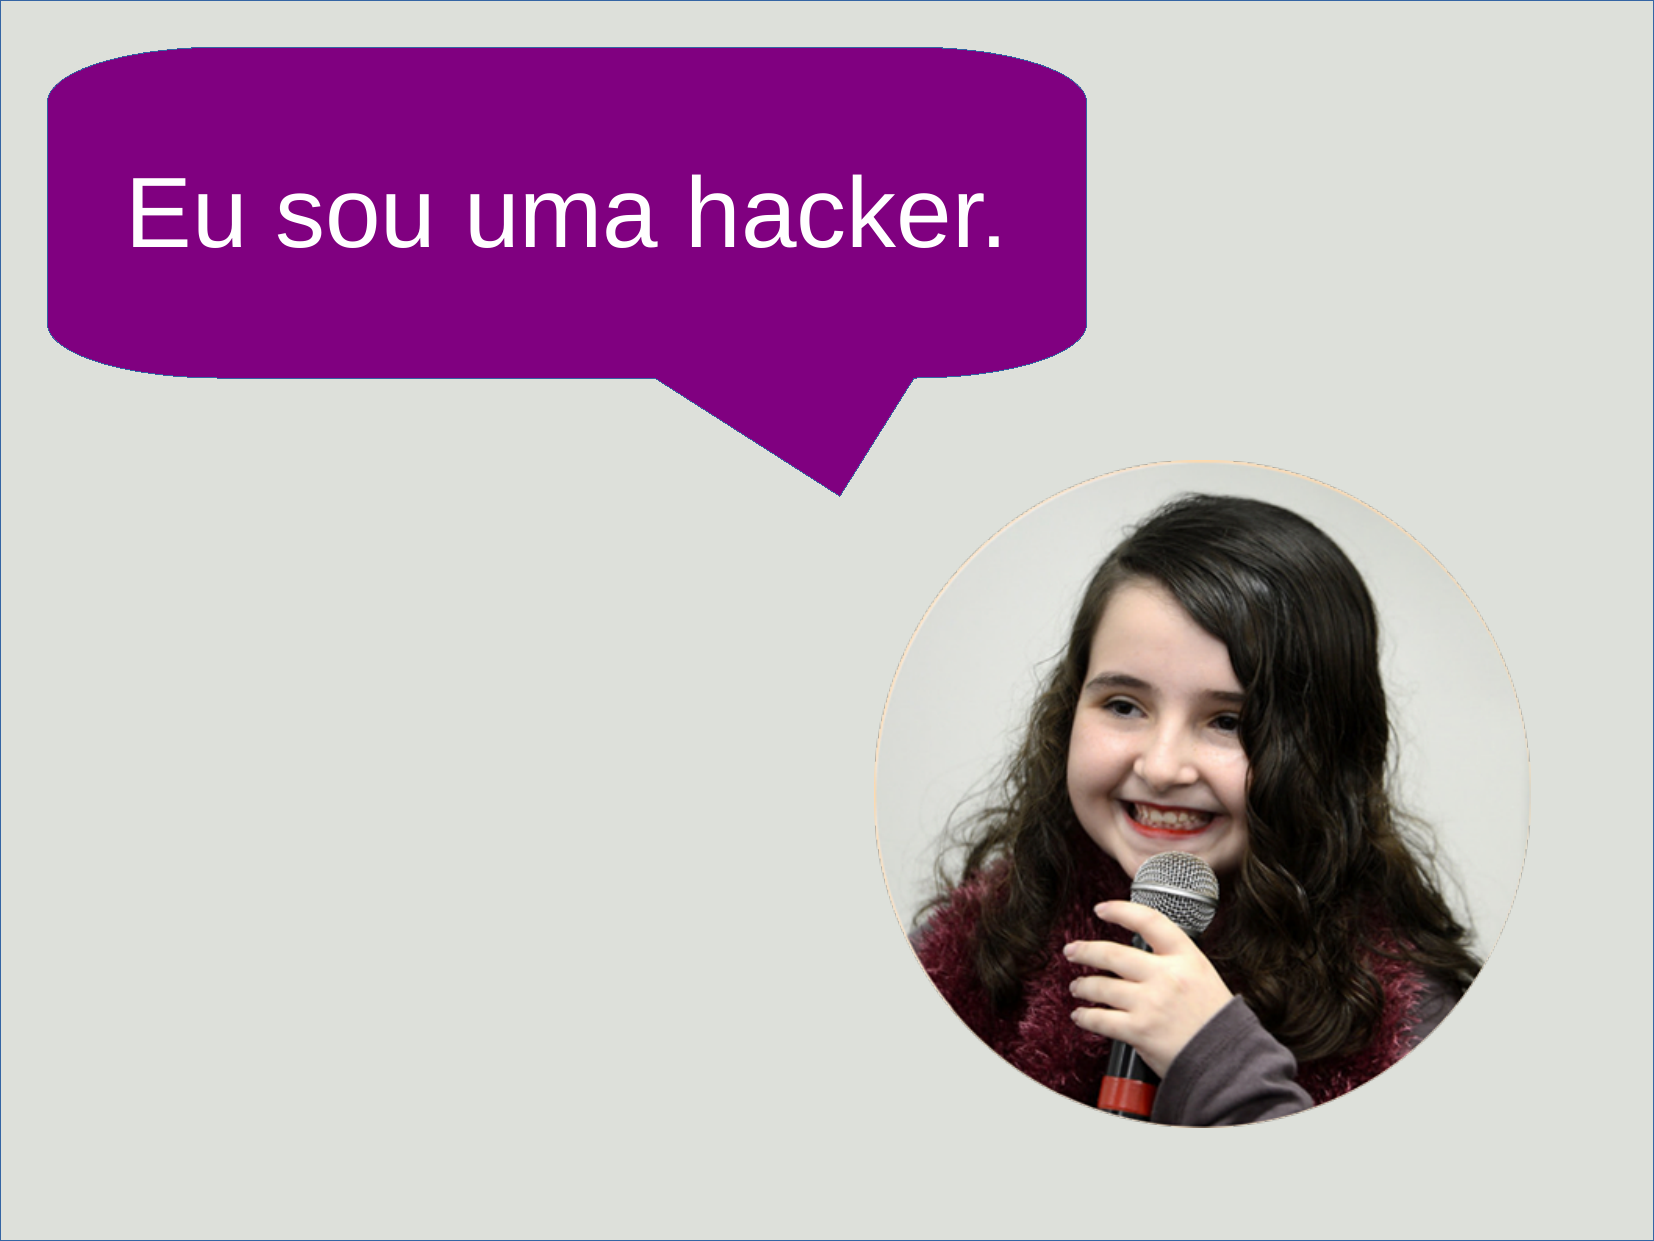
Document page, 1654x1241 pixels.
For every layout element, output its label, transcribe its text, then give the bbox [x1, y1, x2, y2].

text_box [0, 0, 1654, 1241]
text_box Eu sou uma hacker. [47, 47, 1087, 497]
picture [874, 460, 1531, 1128]
